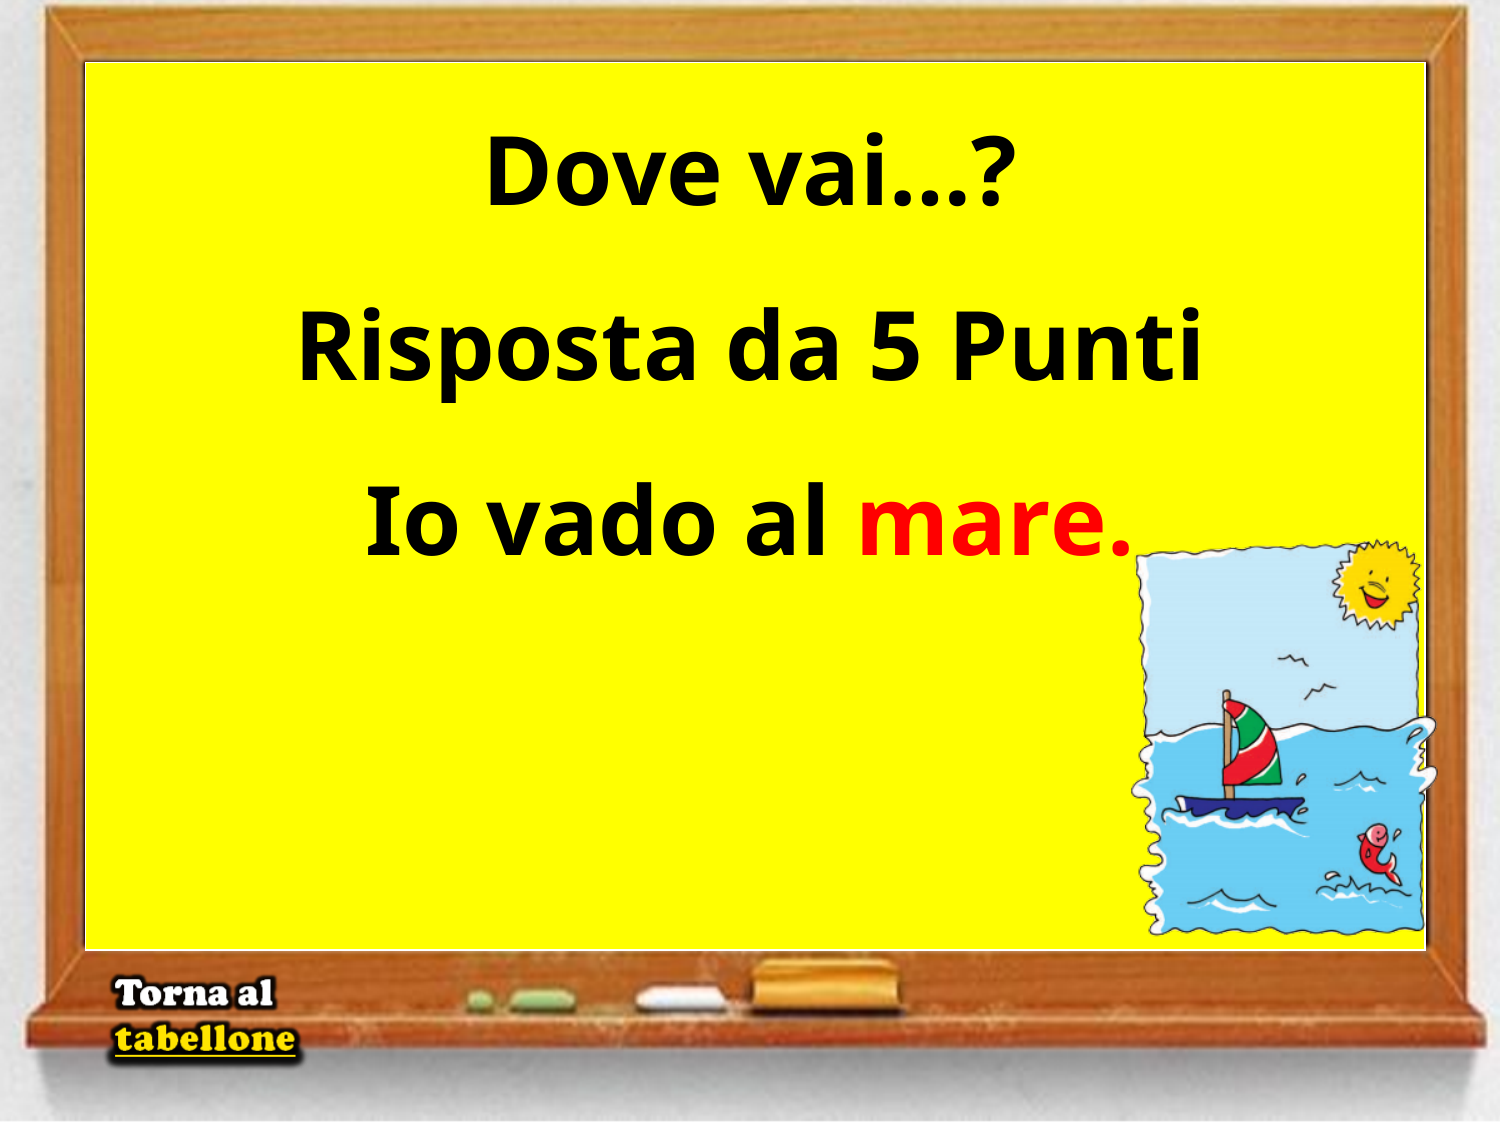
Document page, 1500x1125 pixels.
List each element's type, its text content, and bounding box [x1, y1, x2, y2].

picture [0, 0, 1500, 1125]
text_box Dove vai…? Risposta da 5 Punti Io vado al mare. [87, 102, 1413, 758]
text_box [85, 62, 1426, 950]
